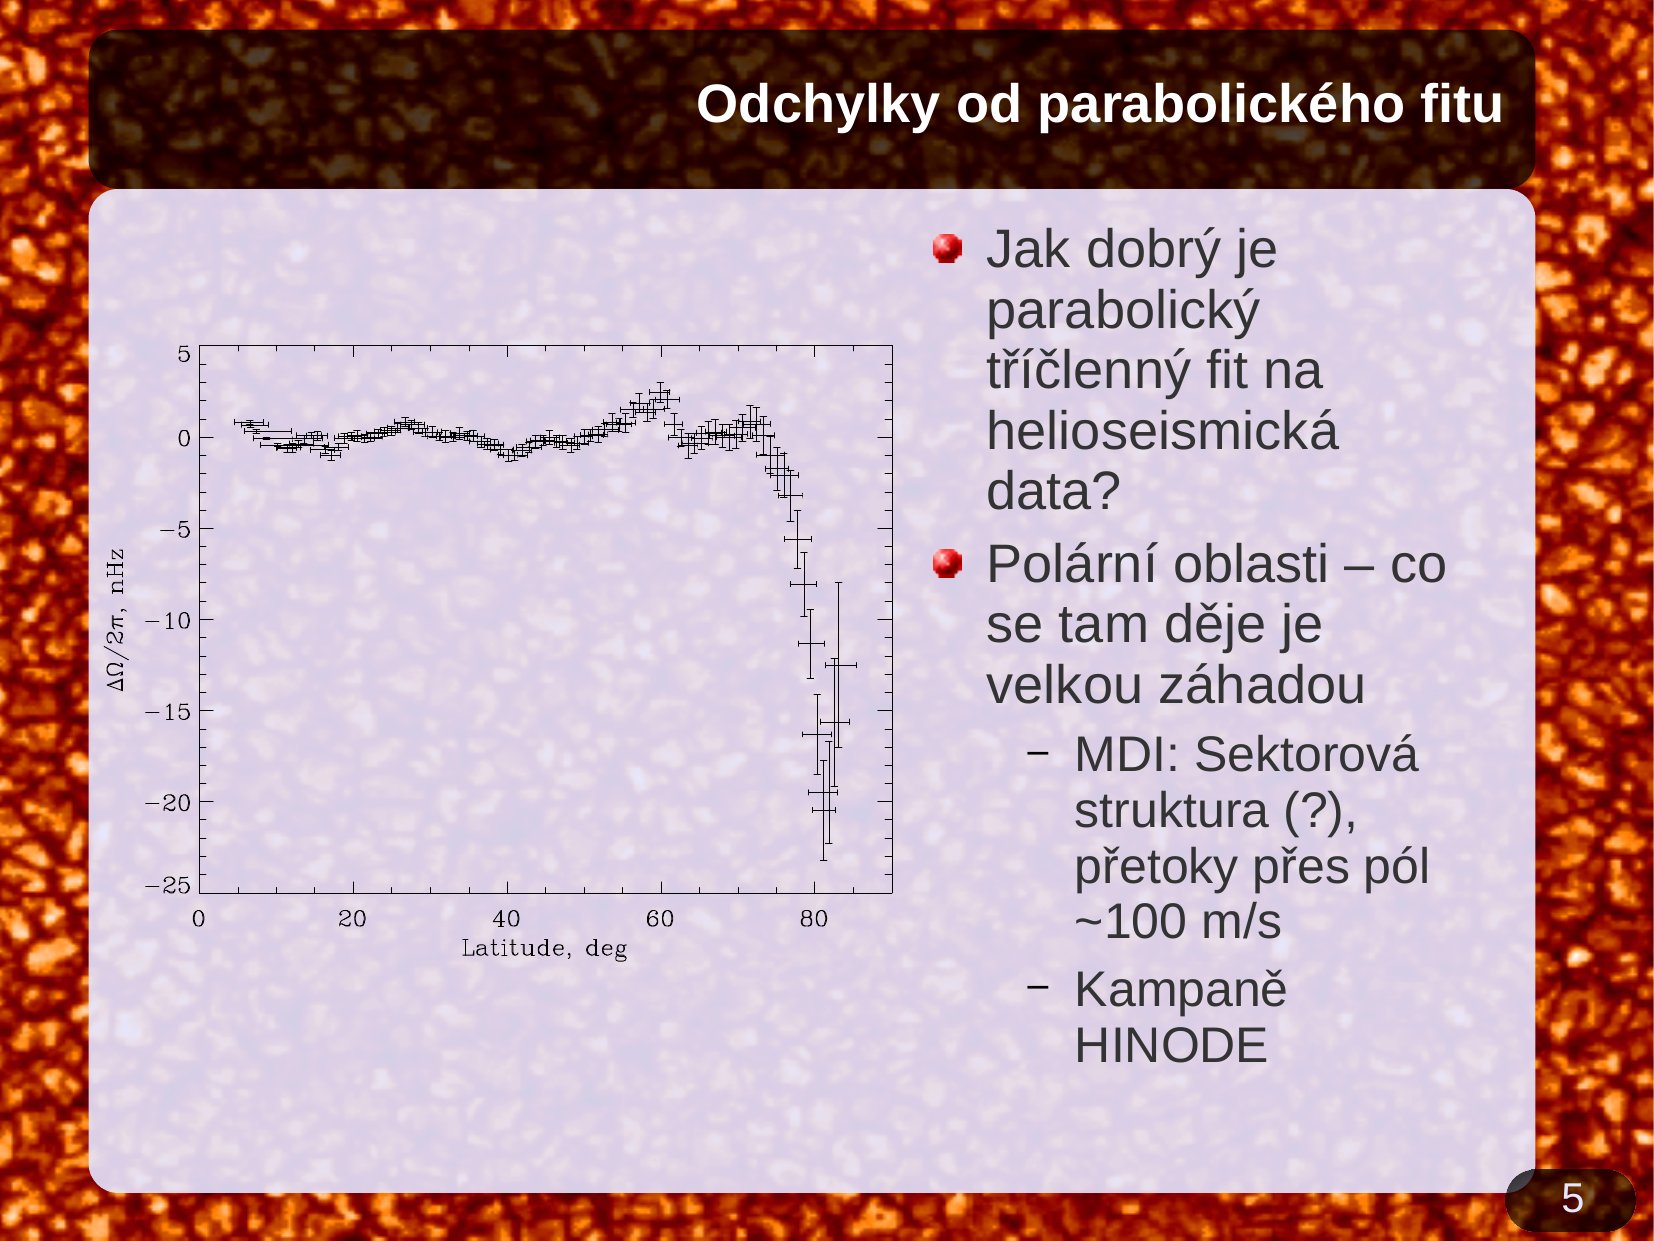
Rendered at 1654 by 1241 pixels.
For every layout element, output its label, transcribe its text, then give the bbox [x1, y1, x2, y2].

picture [0, 0, 1654, 1241]
title Odchylky od parabolického fitu [118, 59, 1506, 148]
list Jak dobrý je parabolický tříčlenný fit na helioseismická data? Polární oblasti – co se tam děje je velkou záhadou MDI: Sektorová struktura (?), přetoky přes pól ~100 m/s Kampaně HINODE [933, 218, 1477, 1164]
